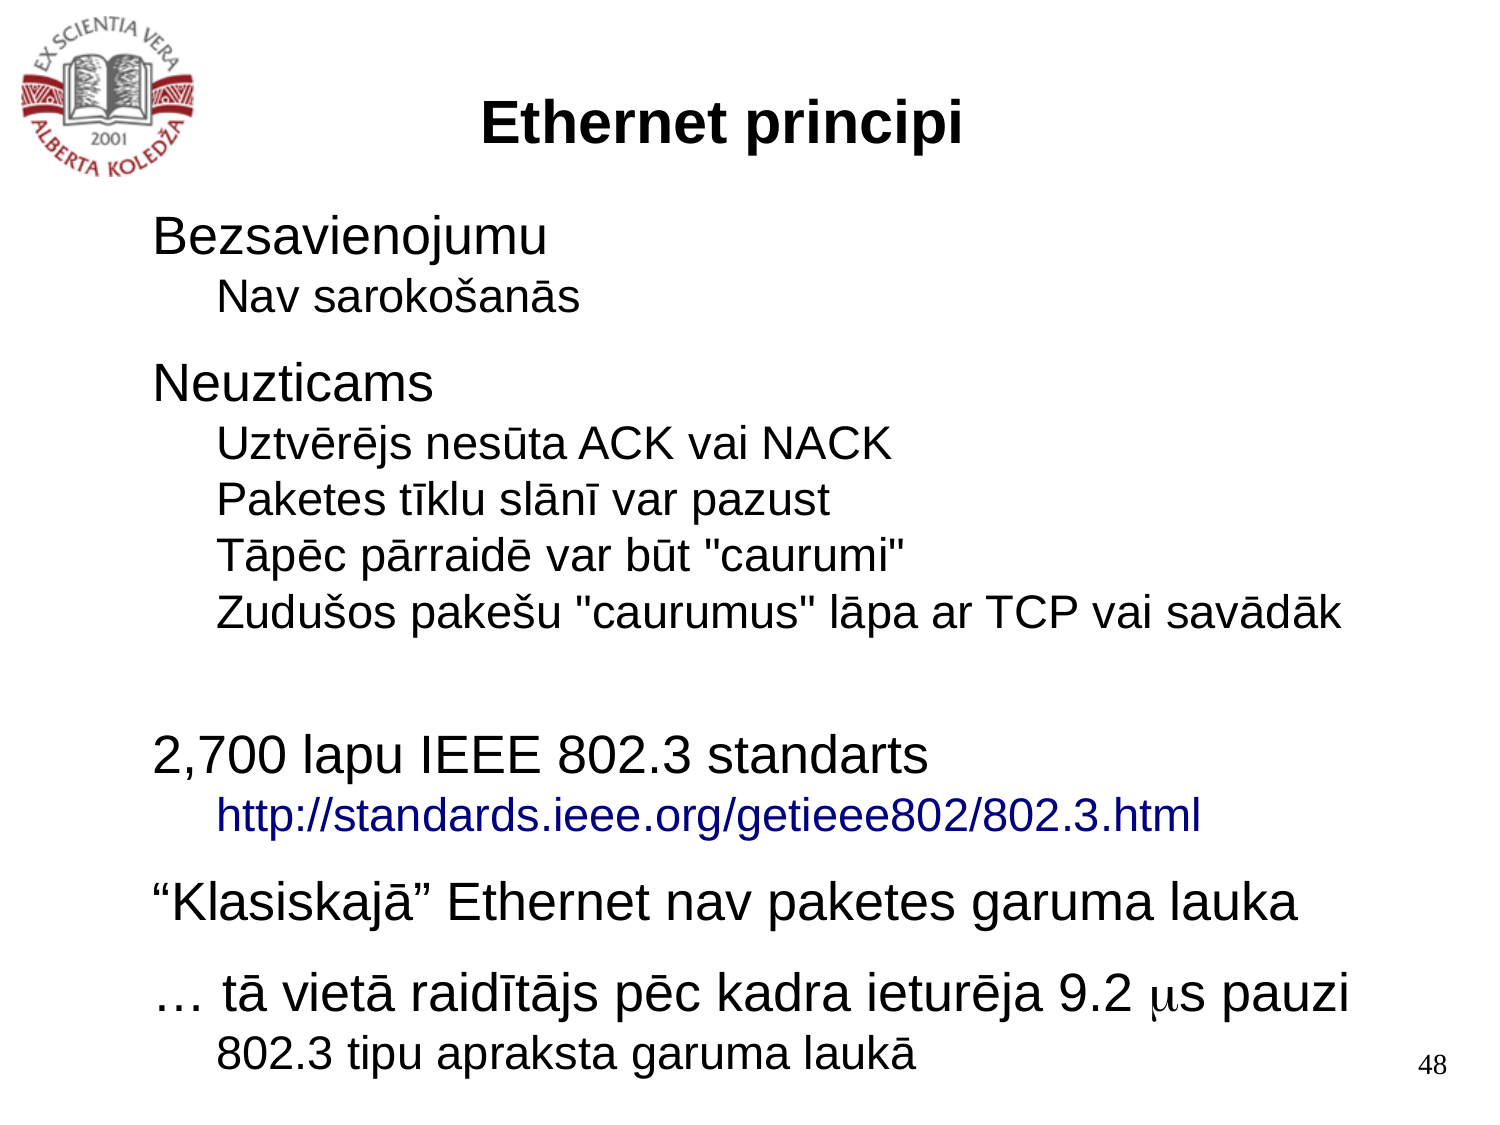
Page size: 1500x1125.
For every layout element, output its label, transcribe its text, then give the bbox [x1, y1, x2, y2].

list Bezsavienojumu Nav sarokošanās Neuzticams Uztvērējs nesūta ACK vai NACK Paketes tīklu slānī var pazust Tāpēc pārraidē var būt "caurumi" Zudušos pakešu "caurumus" lāpa ar TCP vai savādāk 2,700 lapu IEEE 802.3 standarts http://standards.ieee.org/getieee802/802.3.html “Klasiskajā” Ethernet nav paketes garuma lauka … tā vietā raidītājs pēc kadra ieturēja 9.2 s pauzi 802.3 tipu apraksta garuma laukā [74, 200, 1463, 1101]
title Ethernet principi [50, 62, 1374, 175]
picture [21, 16, 194, 177]
